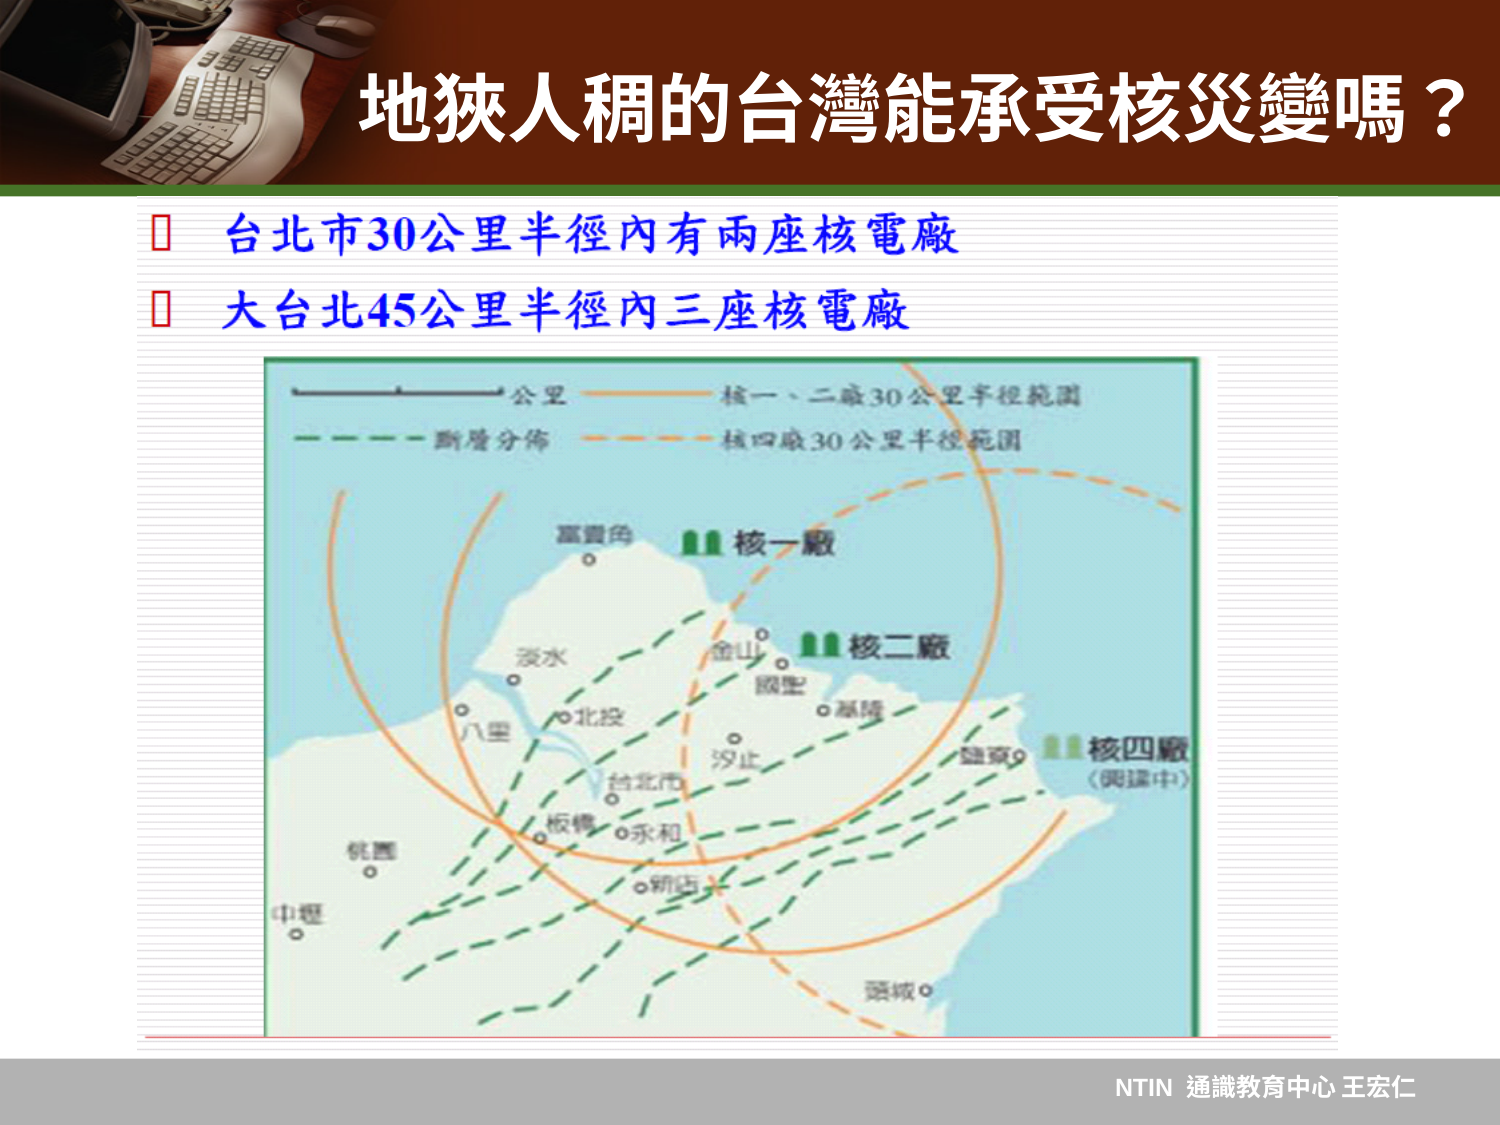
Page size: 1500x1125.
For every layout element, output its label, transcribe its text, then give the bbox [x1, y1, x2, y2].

chart [137, 196, 1338, 1053]
text_box NTIN 通識教育中心 王宏仁 [962, 1063, 1438, 1114]
picture [0, 0, 1500, 184]
title 地狹人稠的台灣能承受核災變嗎？ [342, 54, 1500, 147]
